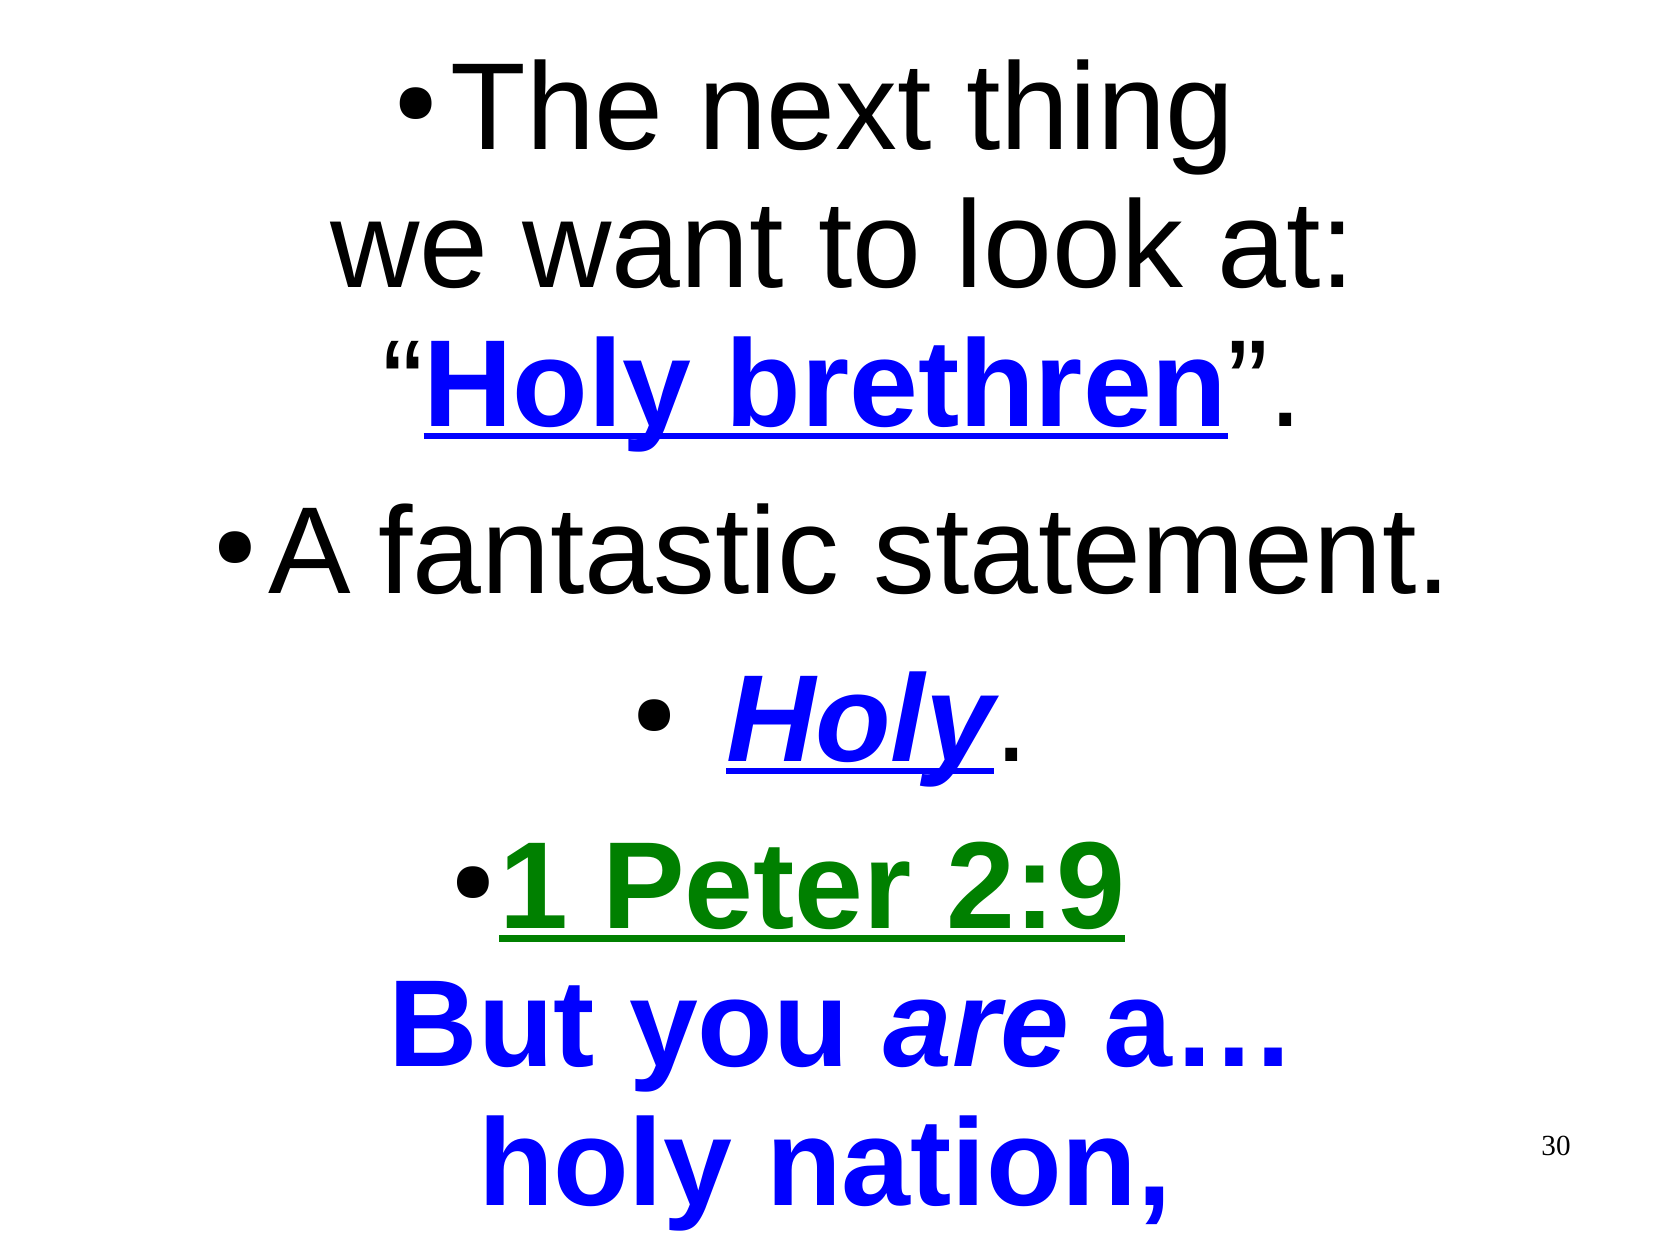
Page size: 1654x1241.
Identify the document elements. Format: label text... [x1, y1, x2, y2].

list The next thing we want to look at: “Holy brethren”. A fantastic statement. Holy. 1 Peter 2:9 But you are a… holy nation, [37, 37, 1613, 1238]
